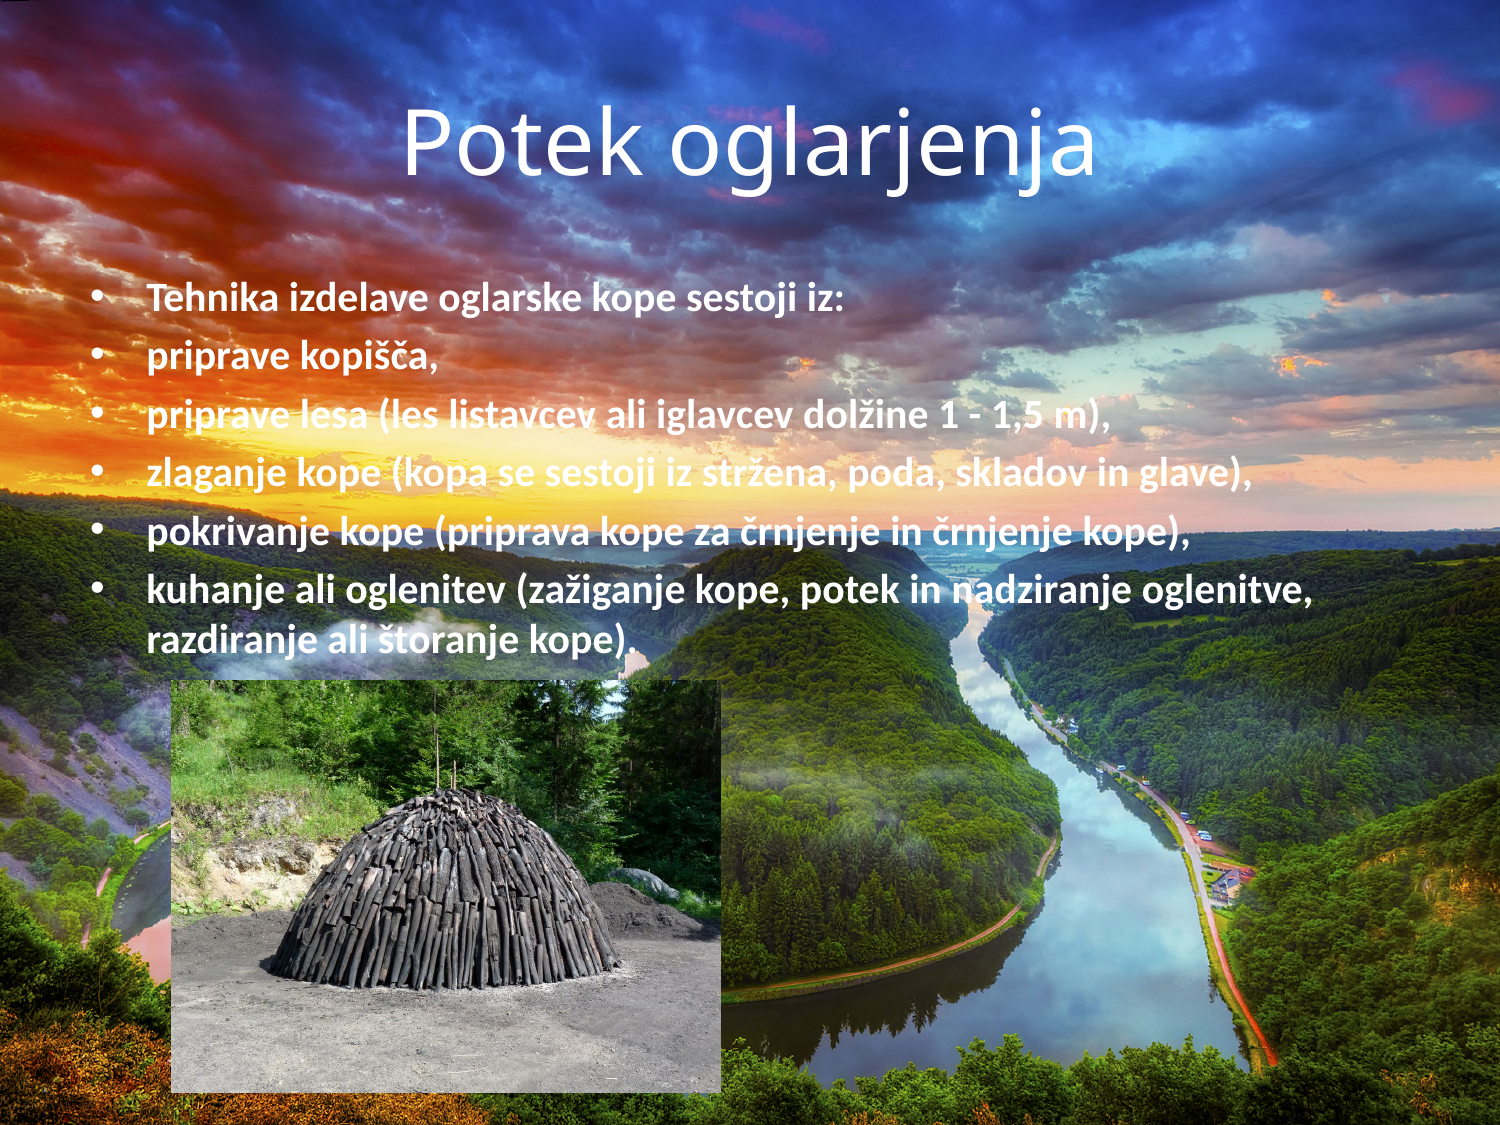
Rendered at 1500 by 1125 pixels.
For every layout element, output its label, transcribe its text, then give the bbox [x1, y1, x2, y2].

title Potek oglarjenja [75, 45, 1425, 233]
list Tehnika izdelave oglarske kope sestoji iz: priprave kopišča, priprave lesa (les listavcev ali iglavcev dolžine 1 - 1,5 m), zlaganje kope (kopa se sestoji iz stržena, poda, skladov in glave), pokrivanje kope (priprava kope za črnjenje in črnjenje kope), kuhanje ali oglenitev (zažiganje kope, potek in nadziranje oglenitve, razdiranje ali štoranje kope). [75, 262, 1425, 1005]
picture [0, 0, 1500, 1125]
